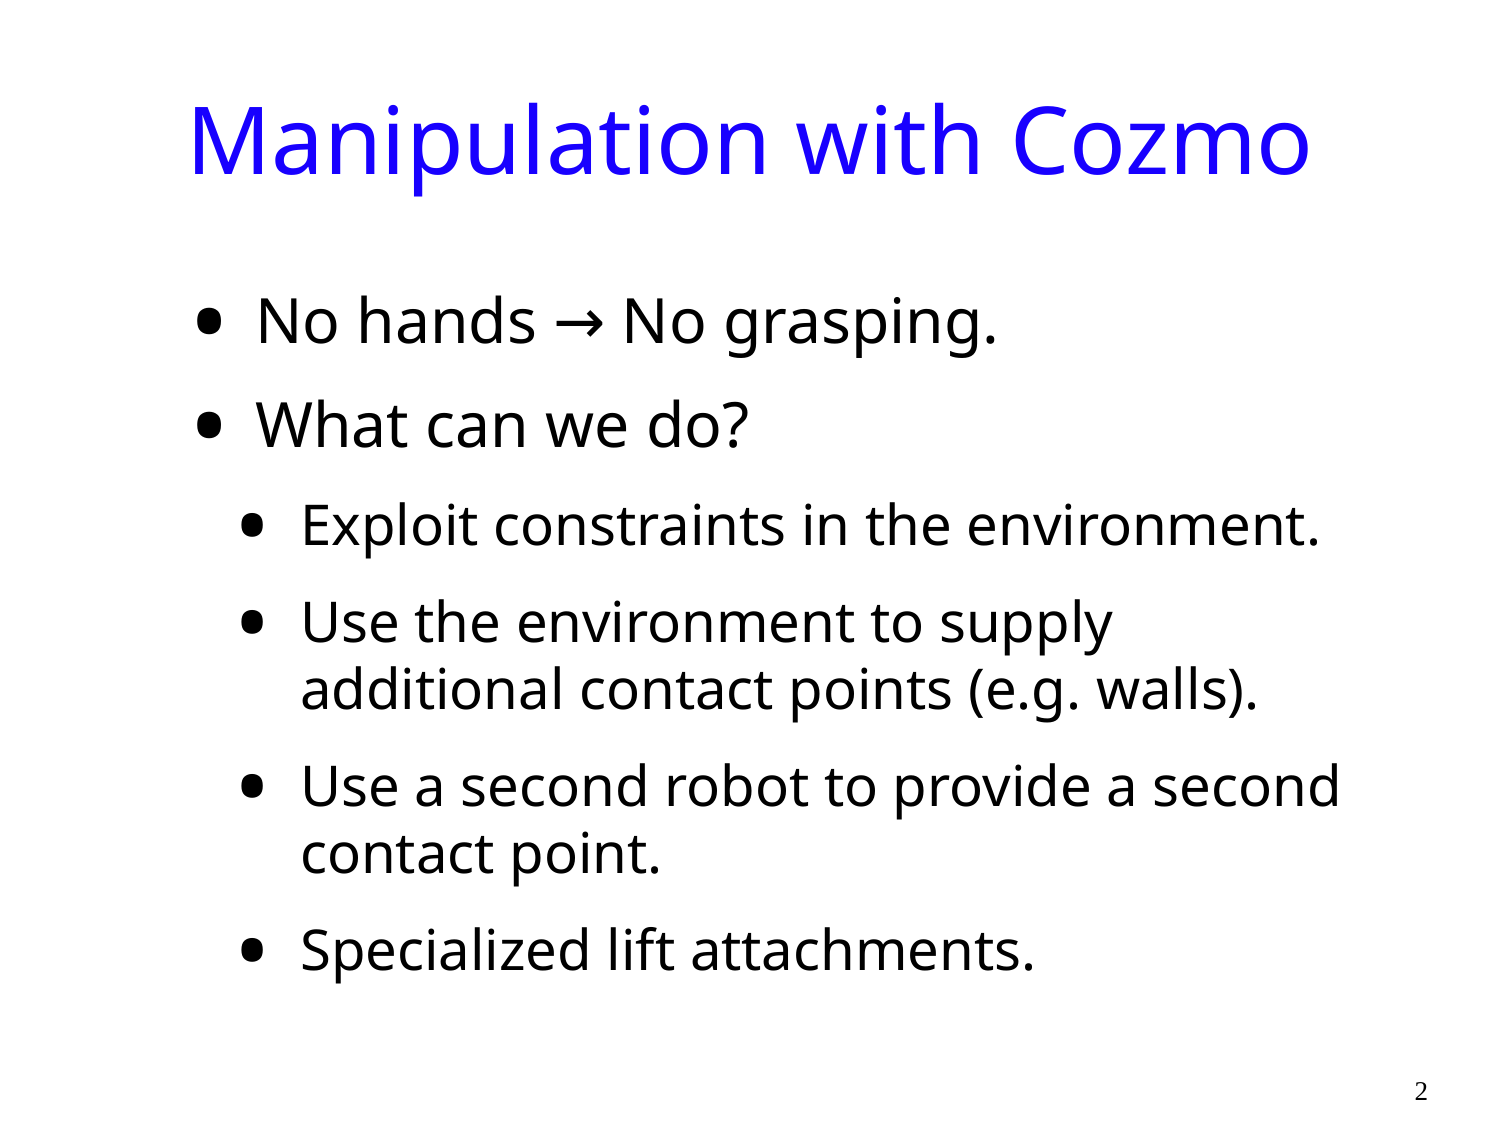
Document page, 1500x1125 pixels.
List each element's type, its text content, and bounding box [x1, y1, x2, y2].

title Manipulation with Cozmo [146, 21, 1354, 253]
list No hands → No grasping. What can we do? Exploit constraints in the environment. Use the environment to supply additional contact points (e.g. walls). Use a second robot to provide a second contact point. Specialized lift attachments. [146, 275, 1354, 1023]
